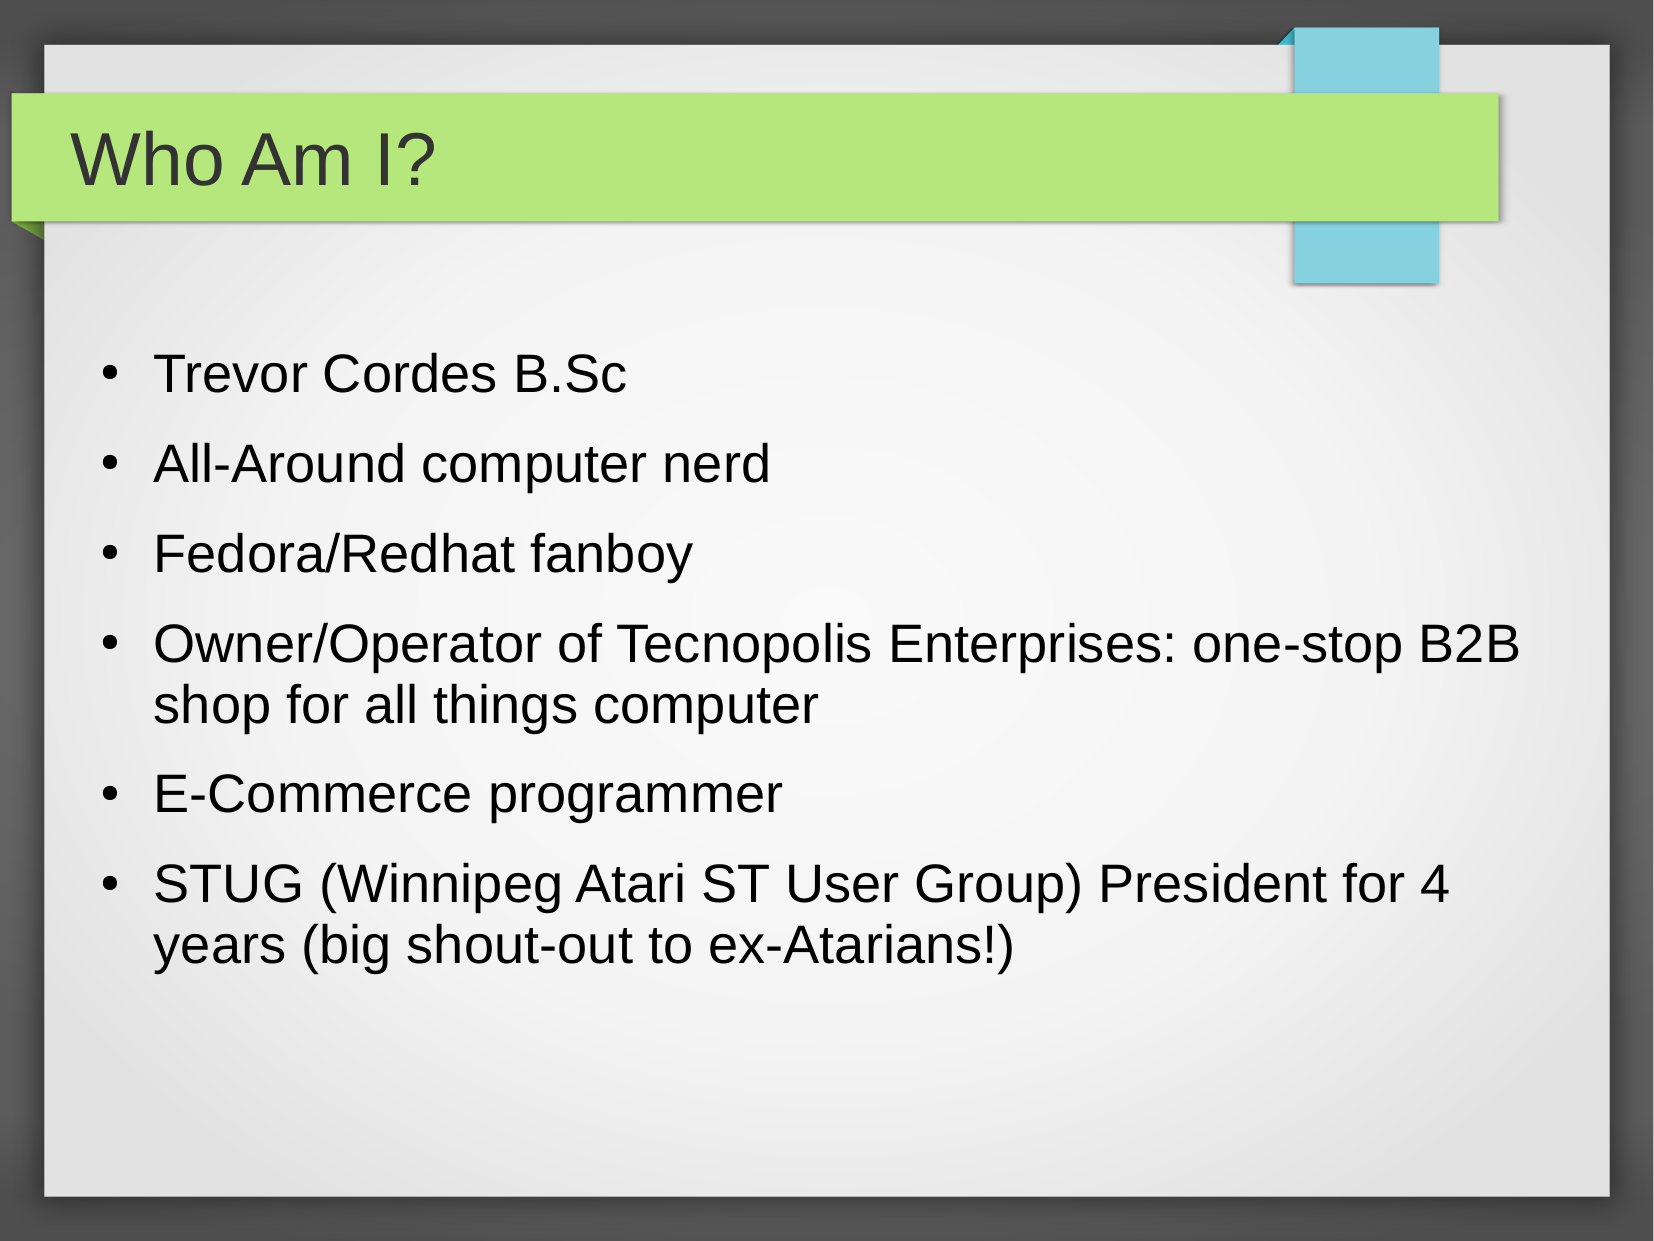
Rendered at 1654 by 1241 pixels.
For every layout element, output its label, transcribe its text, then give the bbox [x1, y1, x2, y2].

title Who Am I? [70, 106, 1229, 213]
picture [0, 0, 1654, 1241]
list Trevor Cordes B.Sc All-Around computer nerd Fedora/Redhat fanboy Owner/Operator of Tecnopolis Enterprises: one-stop B2B shop for all things computer E-Commerce programmer STUG (Winnipeg Atari ST User Group) President for 4 years (big shout-out to ex-Atarians!) [82, 343, 1538, 1063]
